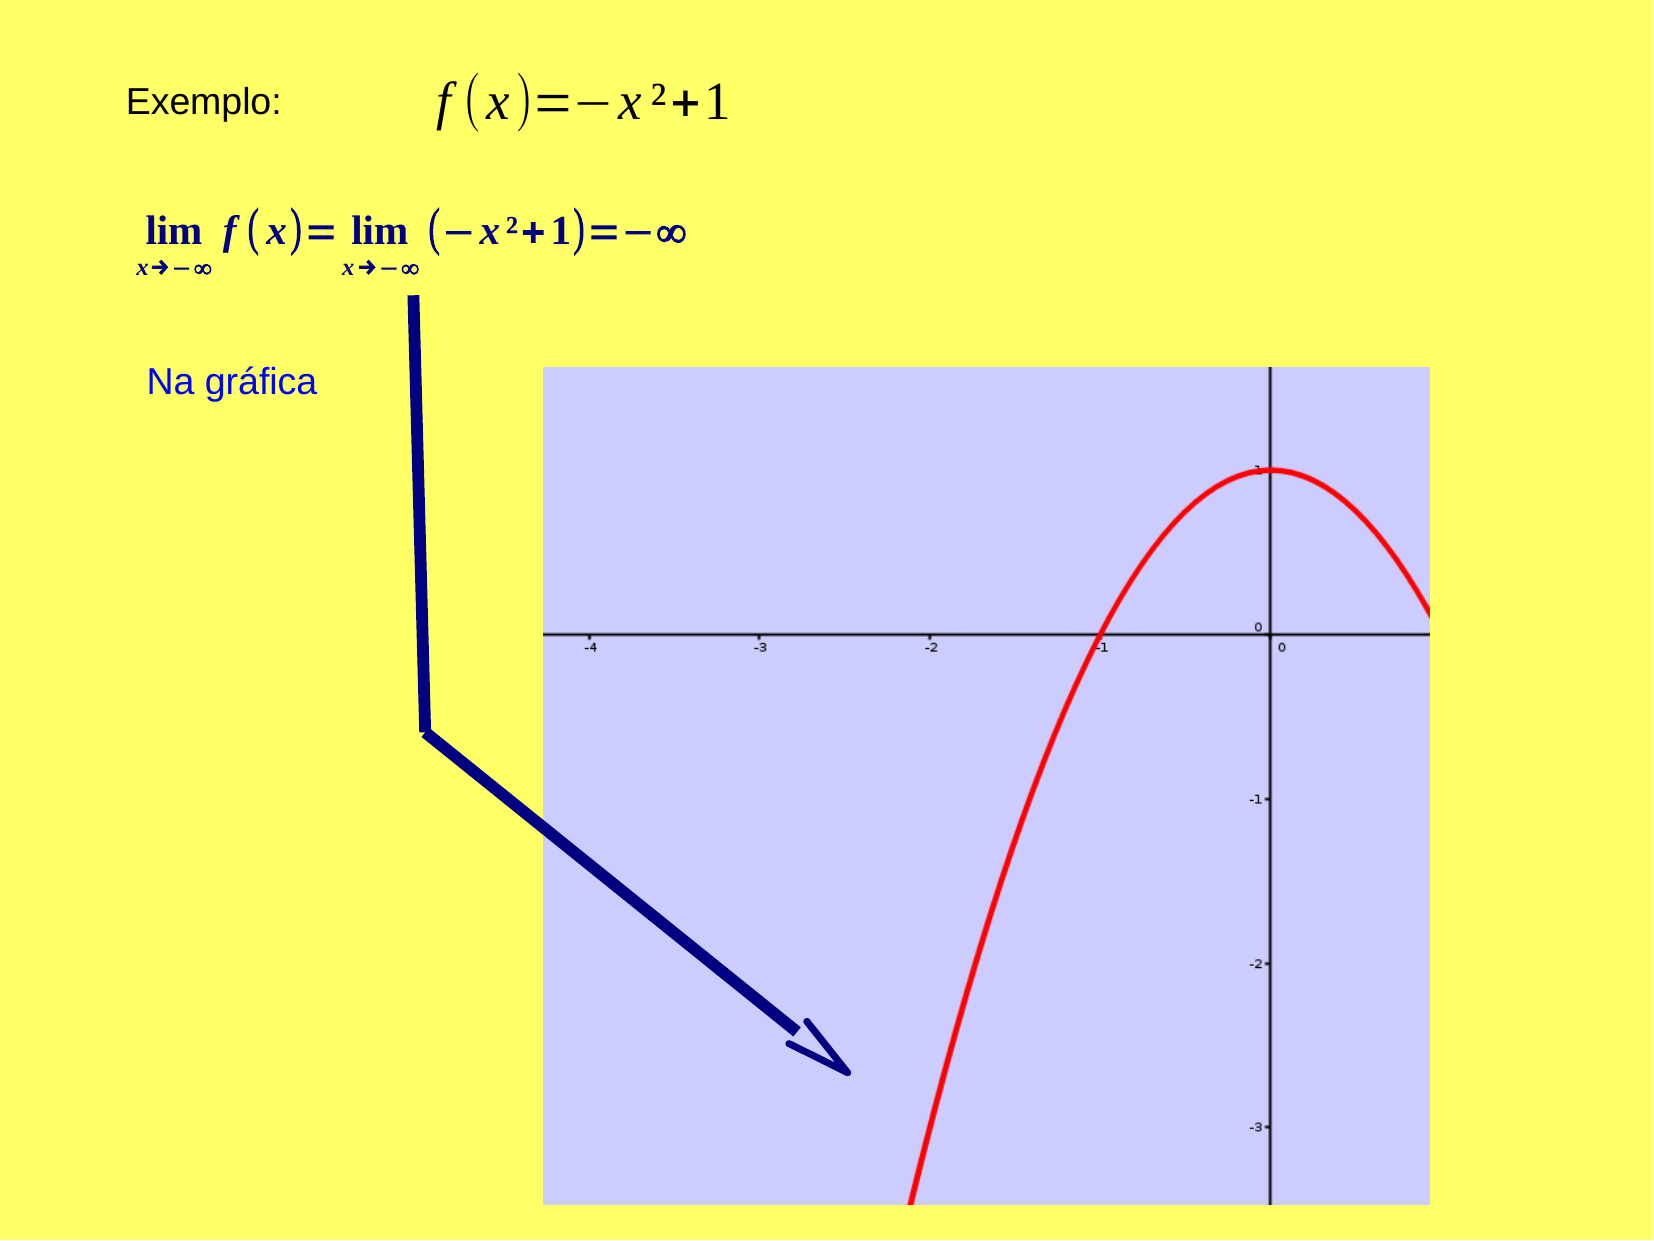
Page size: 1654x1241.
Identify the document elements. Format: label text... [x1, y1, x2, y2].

chart [128, 204, 695, 281]
chart [428, 69, 737, 134]
picture [543, 367, 1430, 1205]
text_box Exemplo: [111, 73, 308, 131]
text_box Na gráfica [131, 353, 333, 410]
